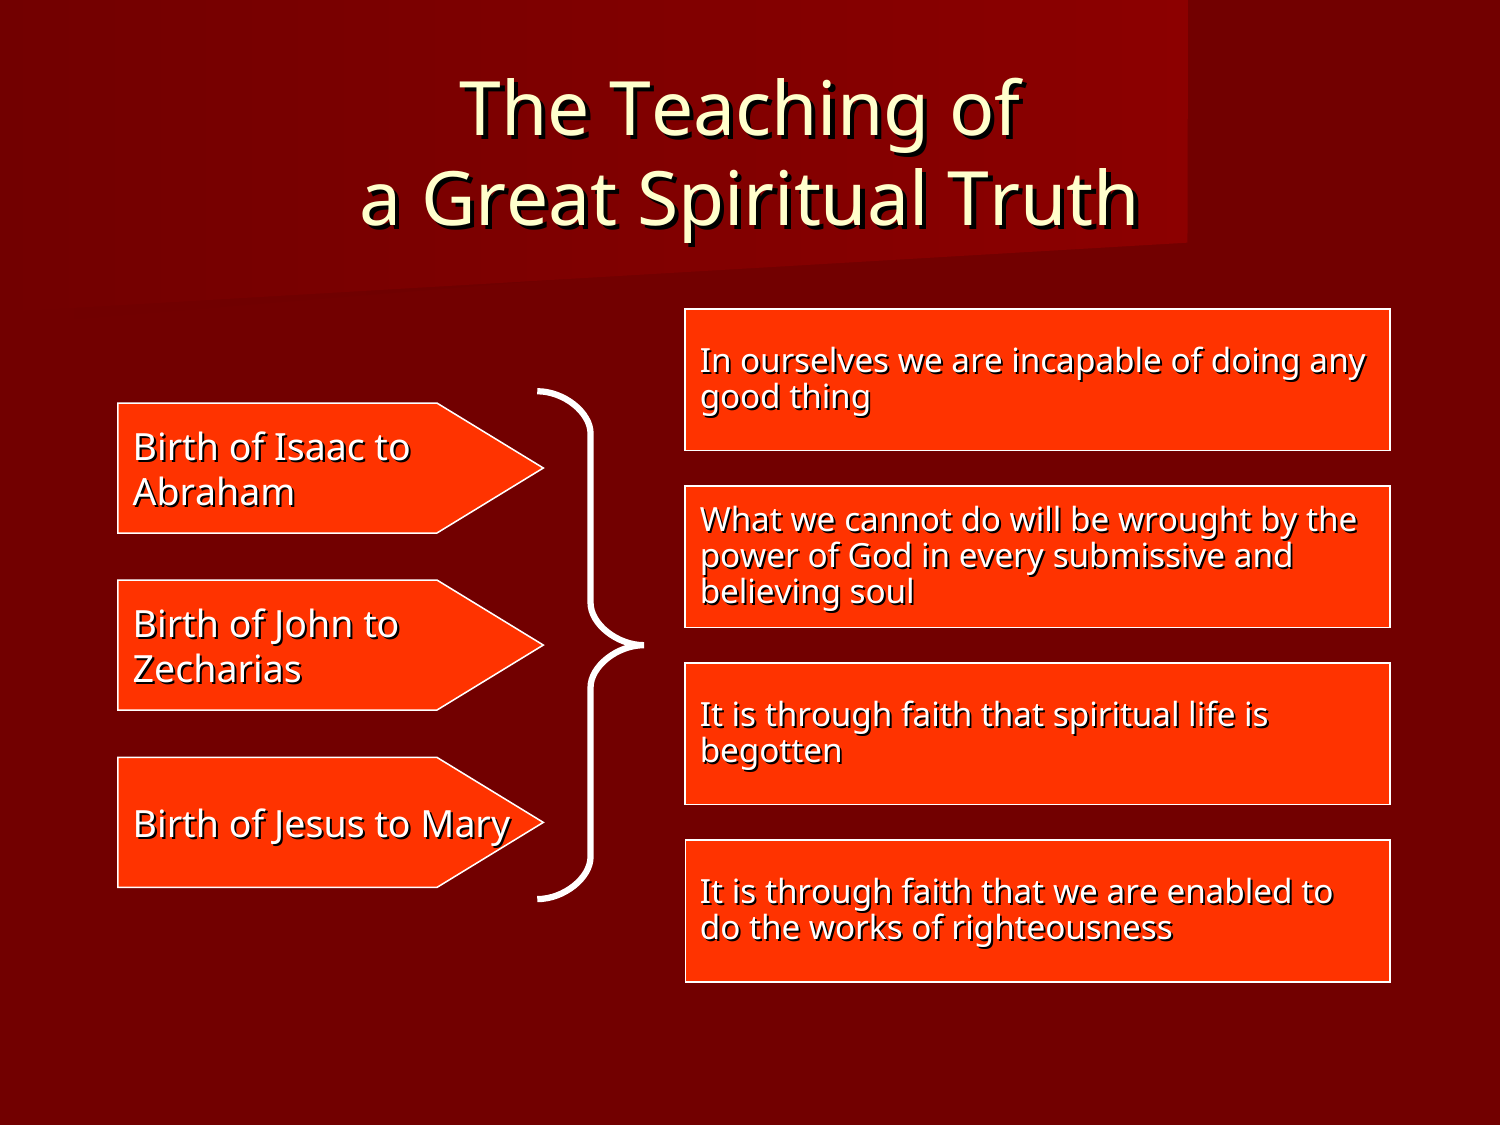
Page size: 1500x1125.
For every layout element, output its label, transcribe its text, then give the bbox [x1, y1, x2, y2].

text_box Birth of Isaac to Abraham [117, 403, 544, 534]
text_box Birth of John to Zecharias [117, 580, 544, 711]
text_box What we cannot do will be wrought by the power of God in every submissive and believing soul [685, 485, 1391, 628]
title The Teaching of a Great Spiritual Truth [75, 52, 1426, 249]
text_box It is through faith that spiritual life is begotten [685, 662, 1391, 805]
text_box It is through faith that we are enabled to do the works of righteousness [685, 840, 1391, 982]
text_box In ourselves we are incapable of doing any good thing [685, 308, 1391, 451]
text_box Birth of Jesus to Mary [117, 757, 544, 888]
